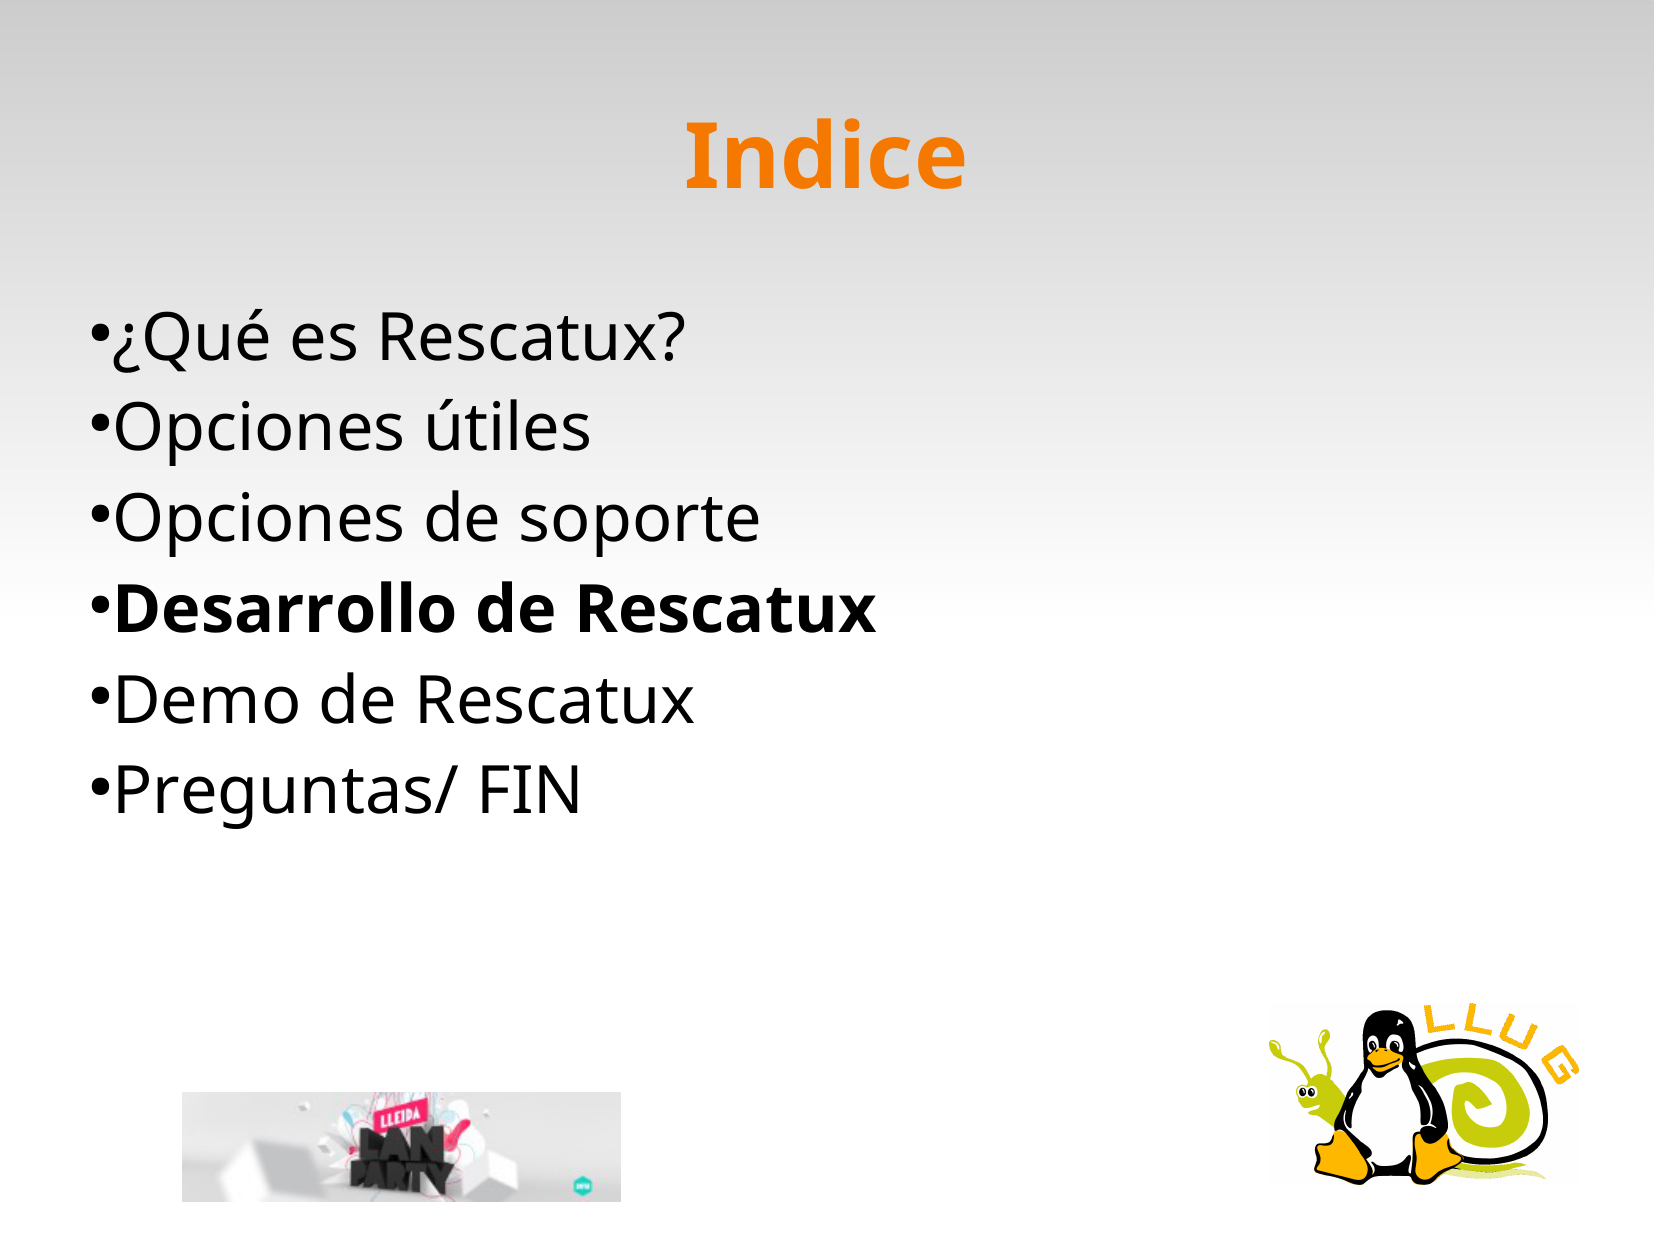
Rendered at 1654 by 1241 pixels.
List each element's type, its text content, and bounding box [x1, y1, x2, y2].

subtitle ¿Qué es Rescatux? Opciones útiles Opciones de soporte Desarrollo de Rescatux Demo de Rescatux Preguntas/ FIN [88, 265, 1577, 857]
picture [182, 1092, 621, 1202]
picture [1269, 1003, 1579, 1185]
title Indice [82, 56, 1571, 250]
